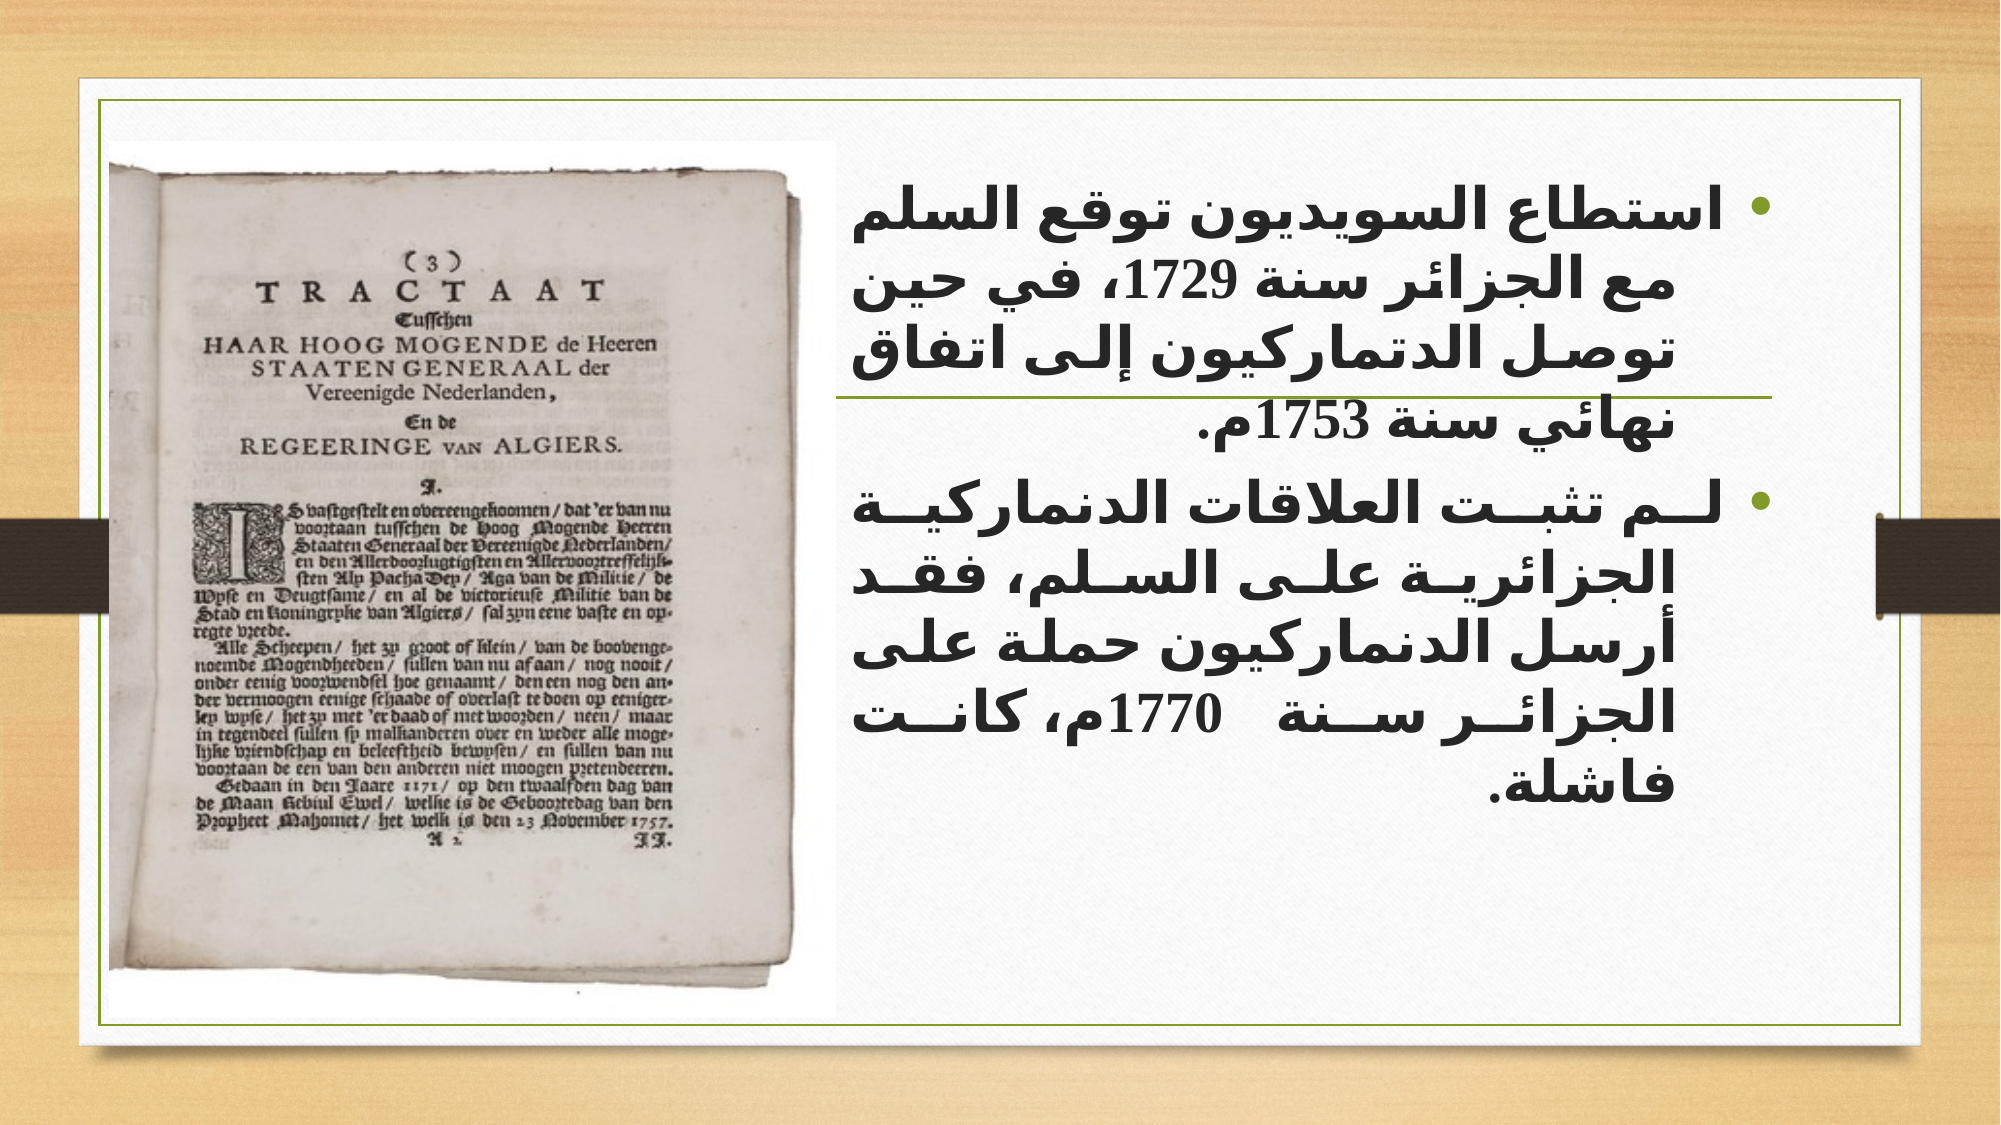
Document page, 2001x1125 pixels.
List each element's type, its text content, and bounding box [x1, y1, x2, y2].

picture [109, 141, 836, 1018]
list استطاع السويديون توقع السلم مع الجزائر سنة 1729، في حين توصل الدتماركيون إلى اتفاق نهائي سنة 1753م. لم تثبت العلاقات الدنماركية الجزائرية على السلم، فقد أرسل الدنماركيون حملة على الجزائر سنة 1770م، كانت فاشلة. [836, 163, 1788, 964]
